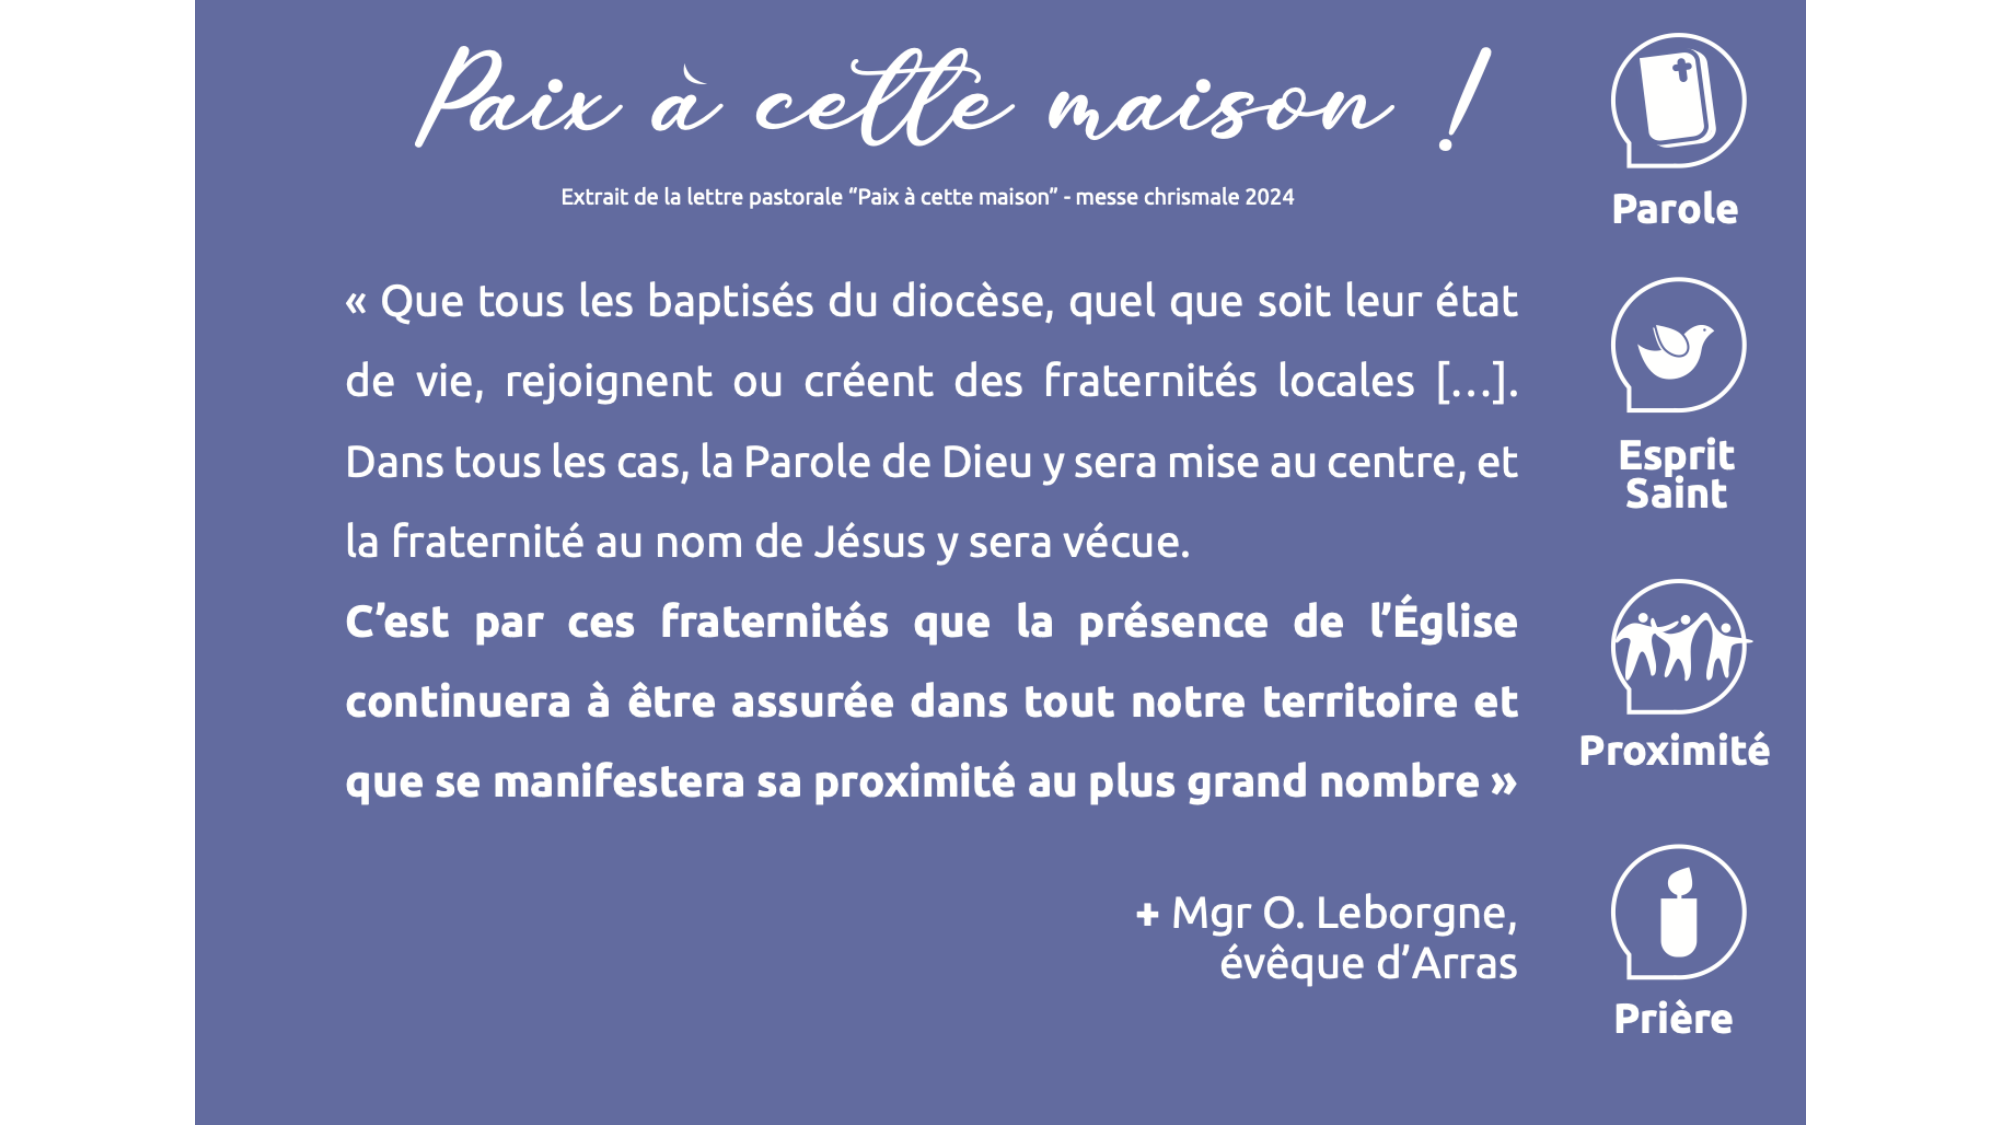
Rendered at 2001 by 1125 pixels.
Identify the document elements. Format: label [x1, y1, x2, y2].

picture [195, 0, 1806, 1125]
